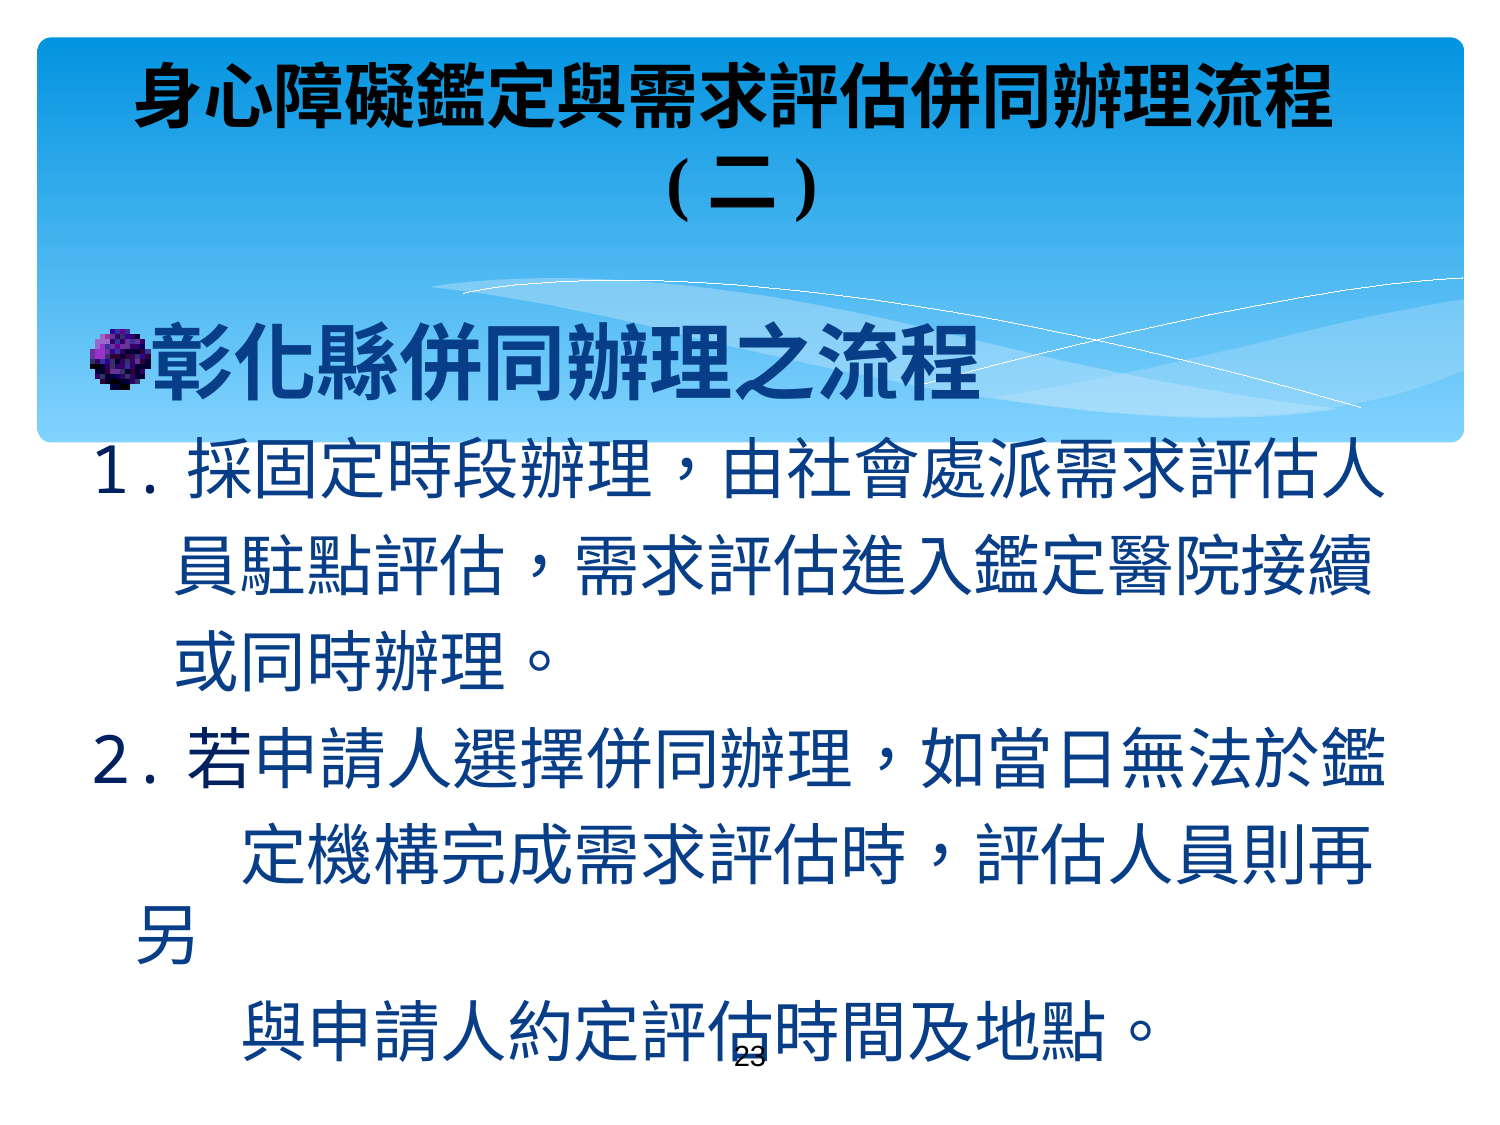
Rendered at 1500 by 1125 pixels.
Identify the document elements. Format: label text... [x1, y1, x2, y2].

title 身心障礙鑑定與需求評估併同辦理流程(二) [76, 42, 1409, 231]
list 彰化縣併同辦理之流程 1.採固定時段辦理，由社會處派需求評估人 員駐點評估，需求評估進入鑑定醫院接續 或同時辦理。 2.若申請人選擇併同辦理，如當日無法於鑑 定機構完成需求評估時，評估人員則再另 與申請人約定評估時間及地點。 [75, 302, 1426, 1006]
text_box <編號> [654, 1025, 846, 1086]
